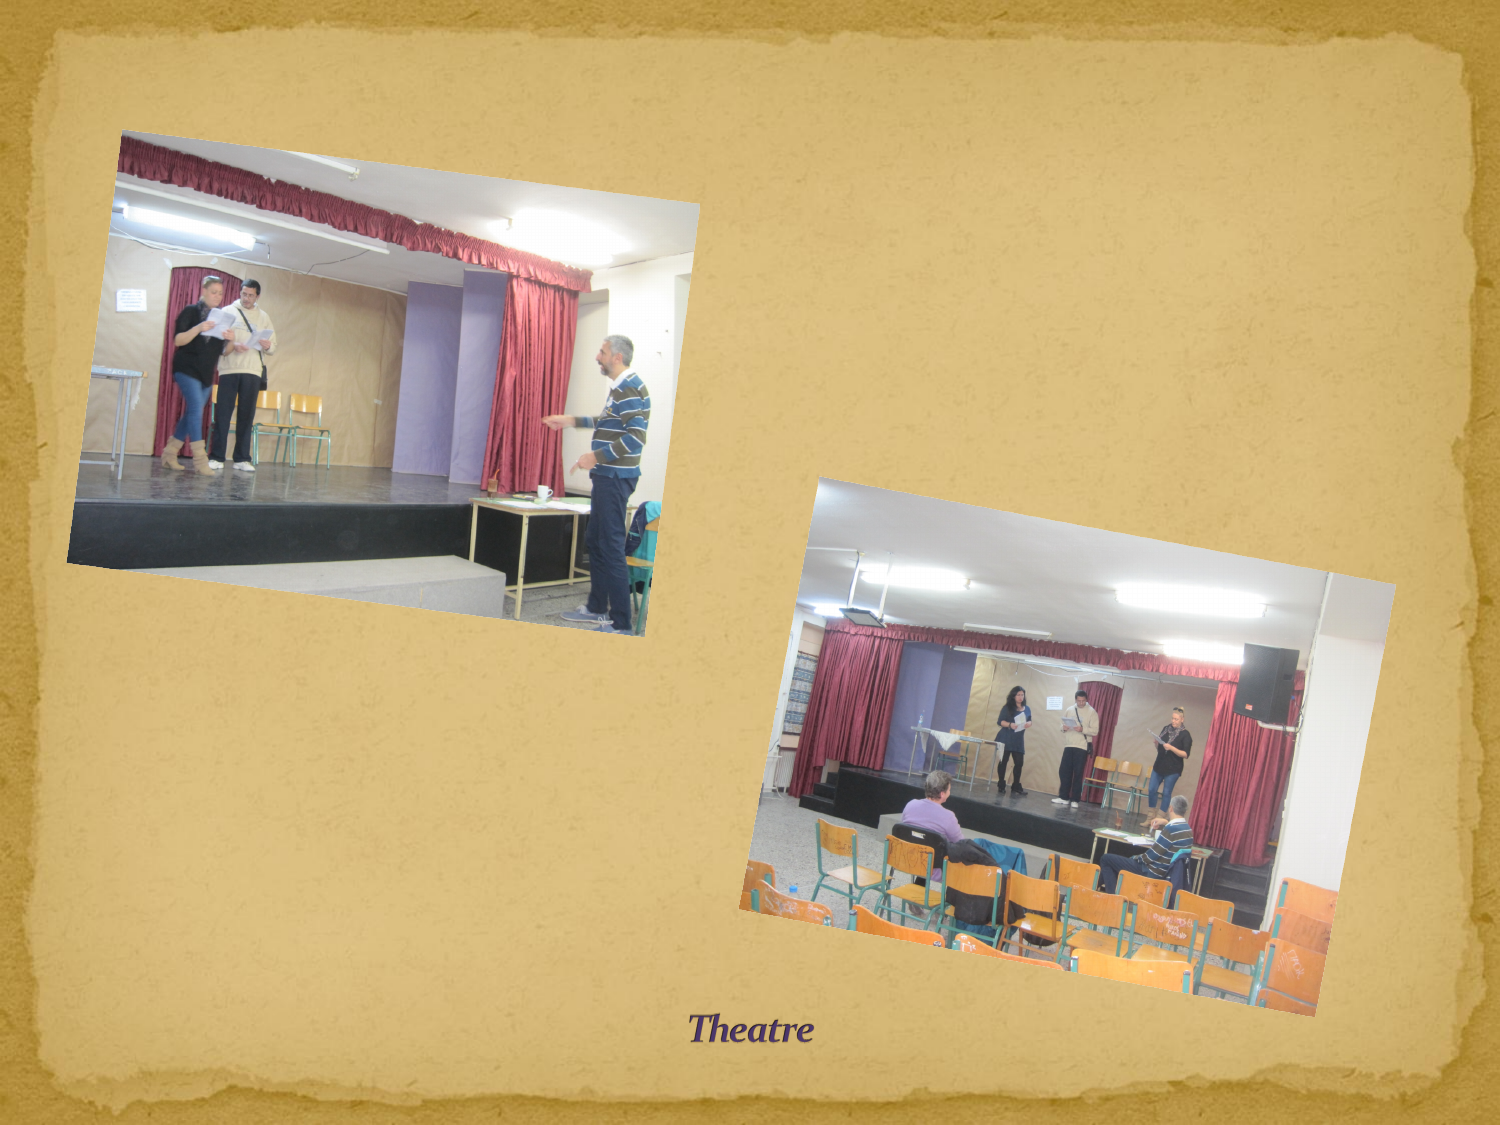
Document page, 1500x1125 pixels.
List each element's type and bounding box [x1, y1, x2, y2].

picture [66, 129, 700, 637]
picture [212, 476, 1396, 1072]
